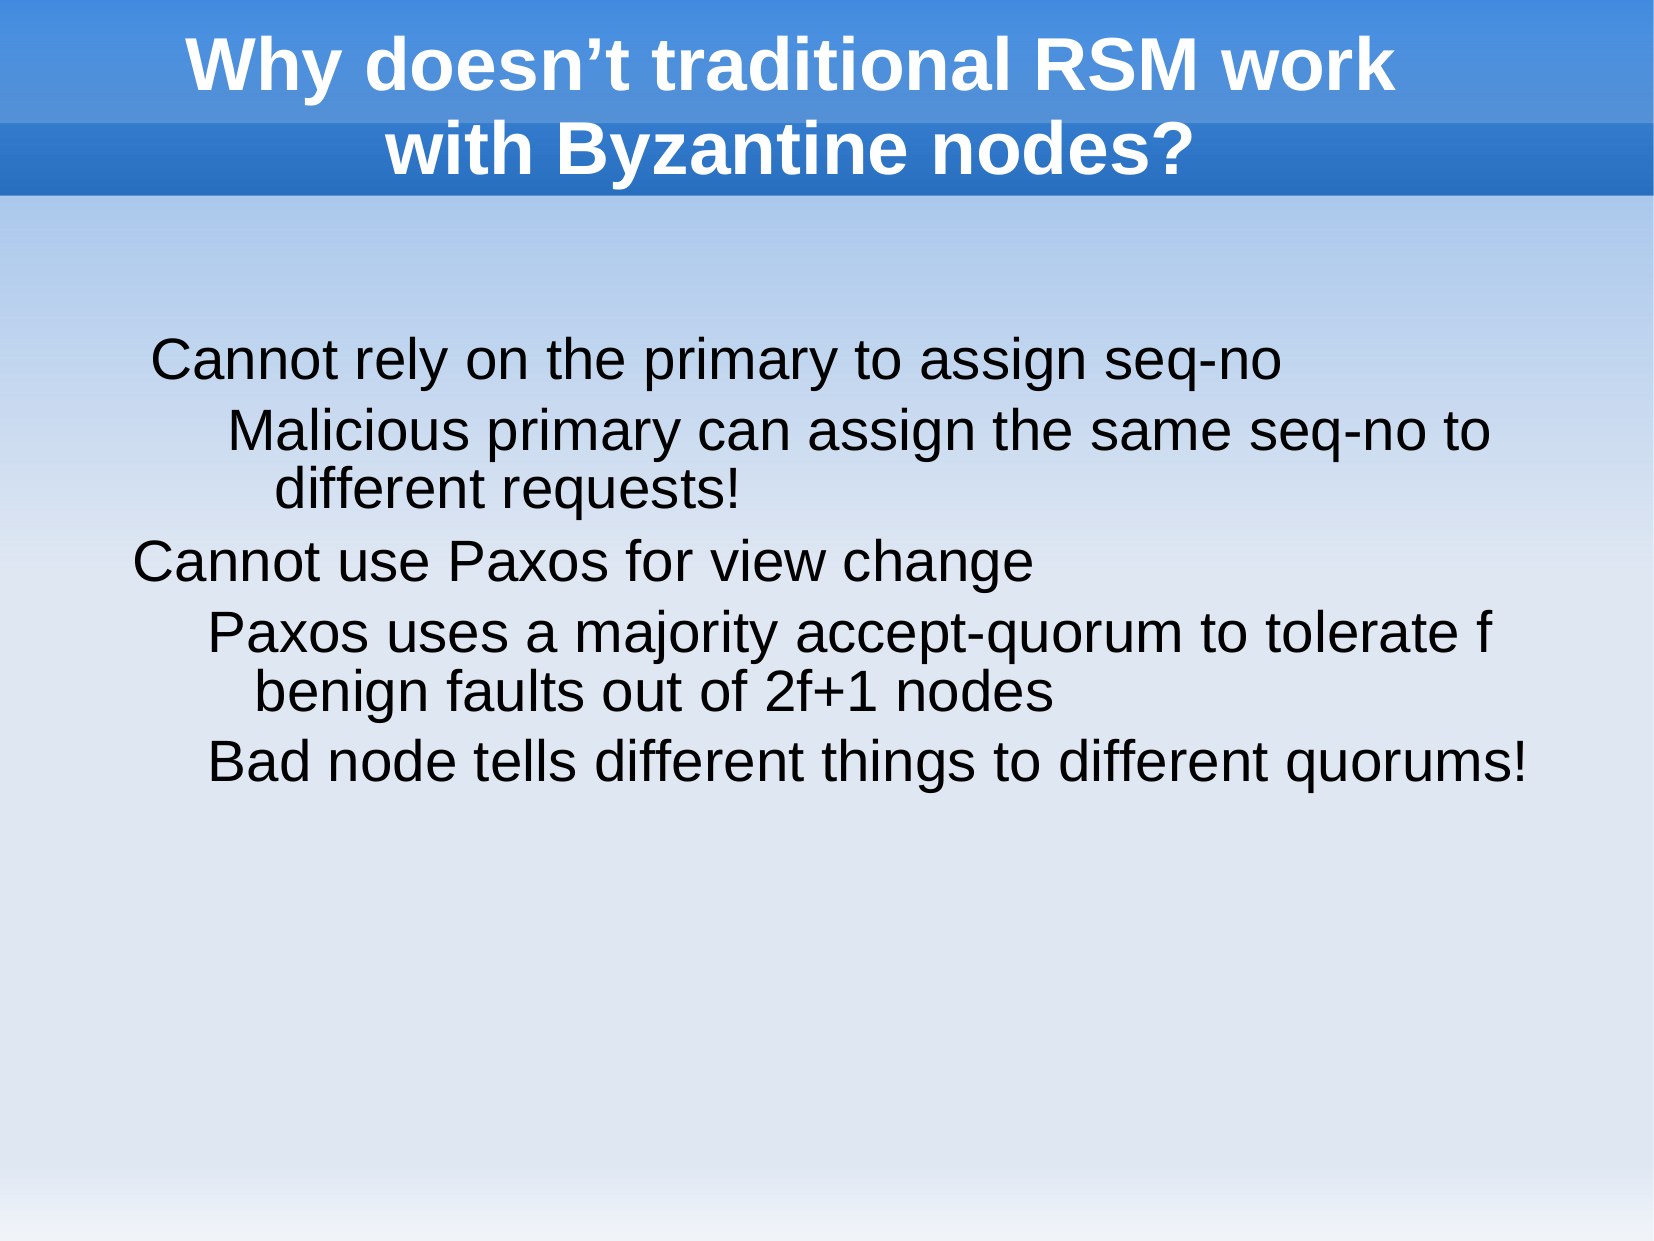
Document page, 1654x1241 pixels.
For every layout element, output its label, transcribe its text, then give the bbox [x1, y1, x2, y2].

picture [0, 0, 1654, 1241]
title Why doesn’t traditional RSM work with Byzantine nodes? [88, 0, 1495, 237]
list Cannot rely on the primary to assign seq-no Malicious primary can assign the same seq-no to different requests! Cannot use Paxos for view change Paxos uses a majority accept-quorum to tolerate f benign faults out of 2f+1 nodes Bad node tells different things to different quorums! [118, 324, 1565, 1205]
